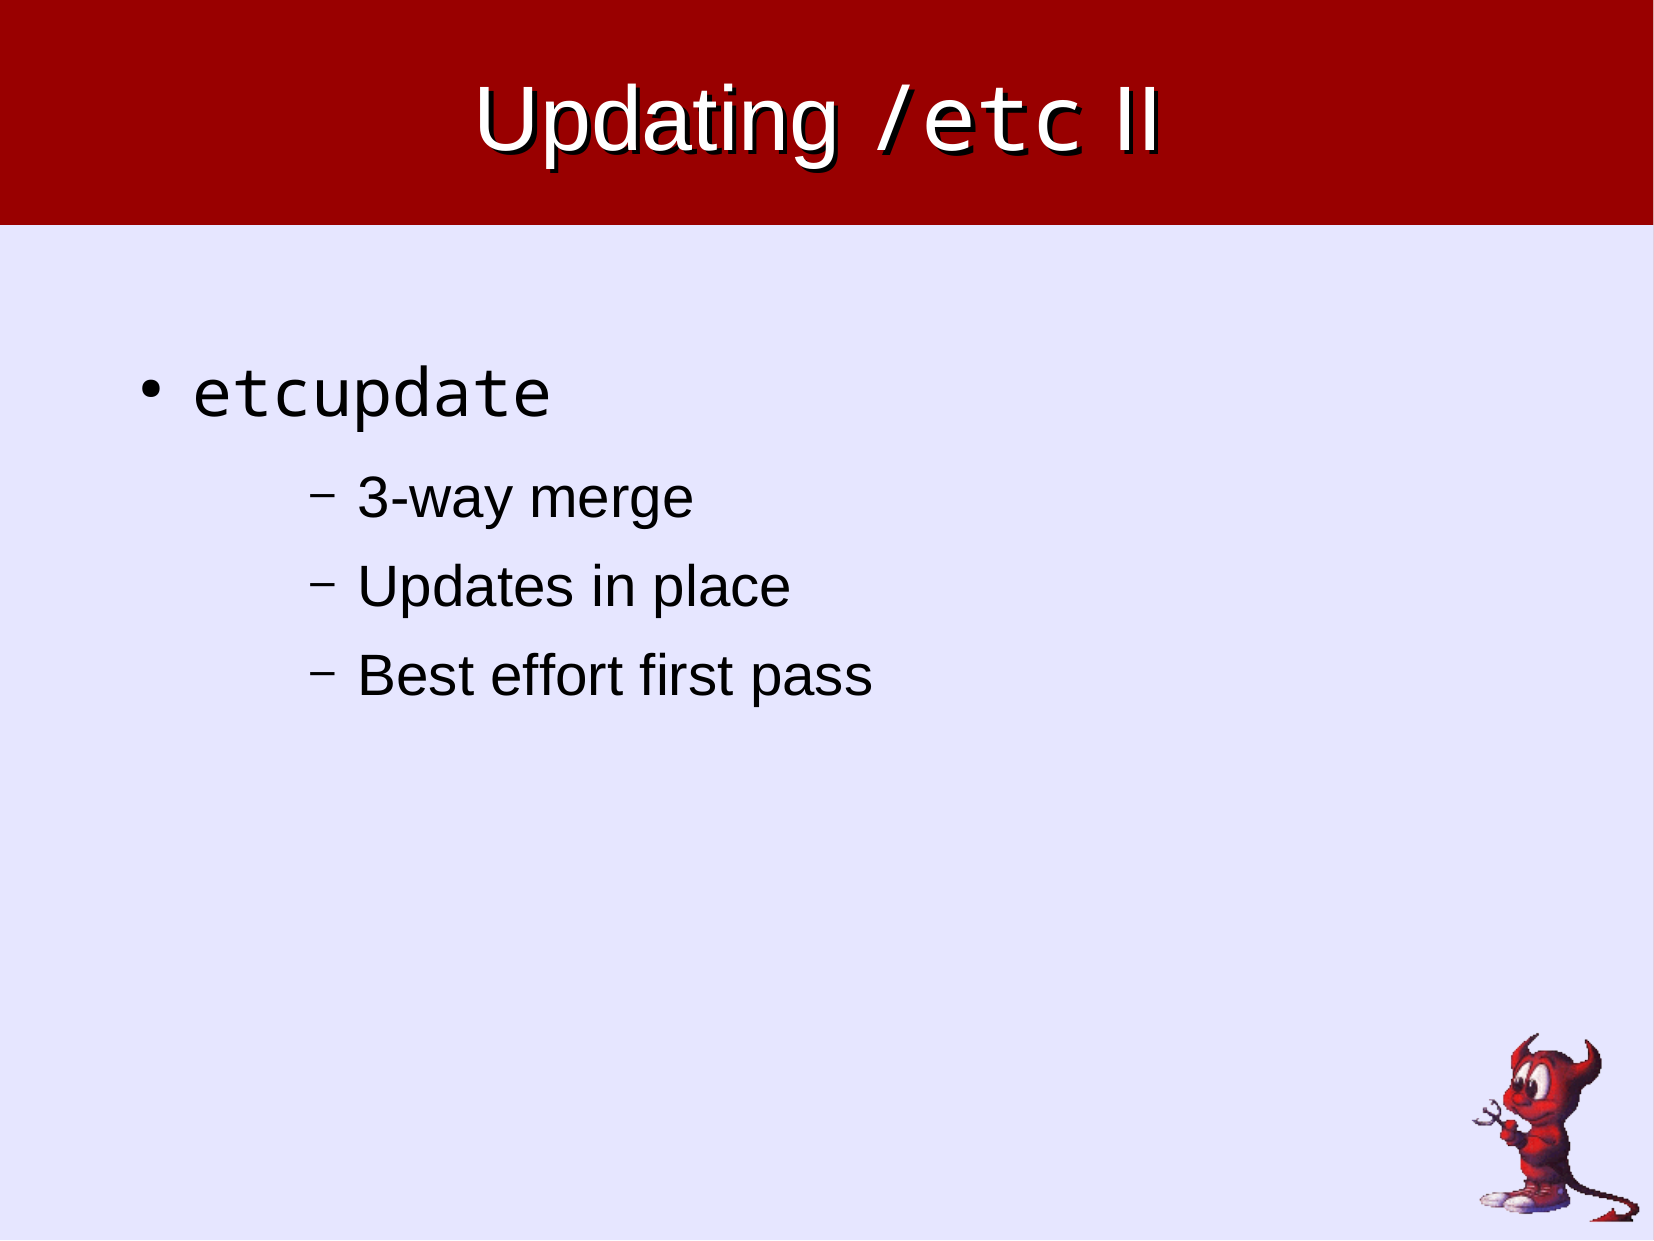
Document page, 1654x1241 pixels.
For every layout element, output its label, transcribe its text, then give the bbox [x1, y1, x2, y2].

list etcupdate 3-way merge Updates in place Best effort first pass [121, 344, 1534, 1127]
title Updating /etc II [112, 11, 1525, 219]
picture [1464, 1030, 1643, 1227]
